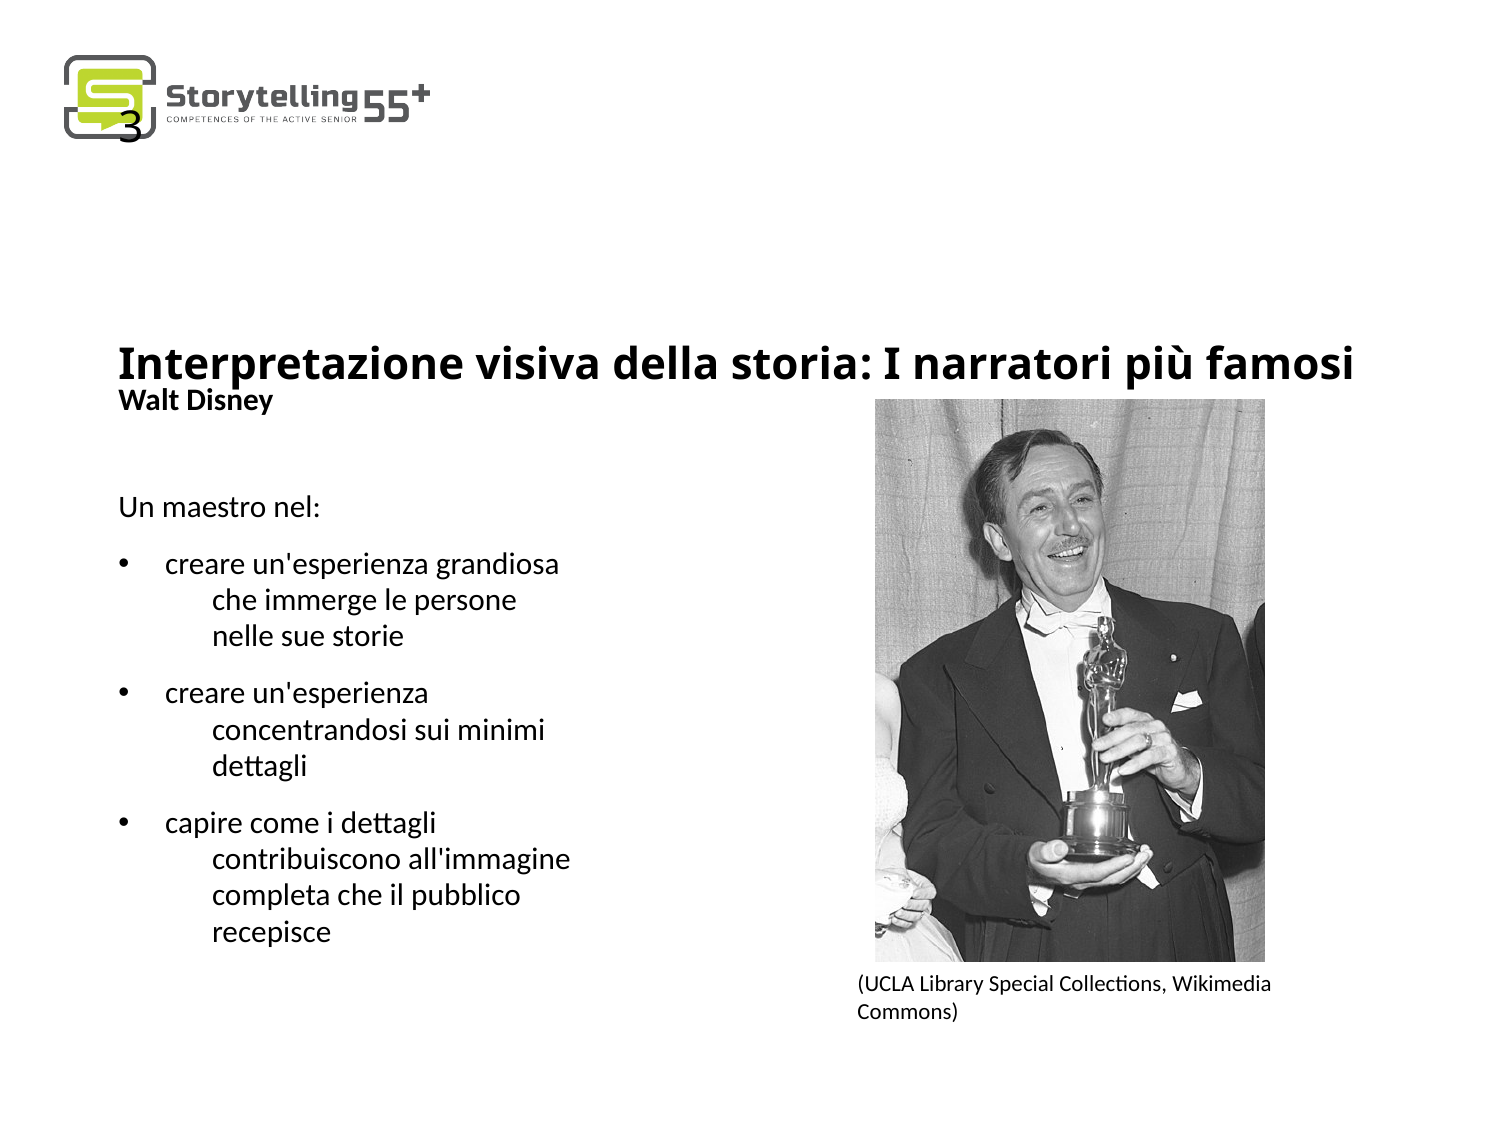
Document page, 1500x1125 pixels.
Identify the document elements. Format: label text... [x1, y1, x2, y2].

text_box (UCLA Library Special Collections, Wikimedia Commons) [842, 961, 1380, 1031]
title 3 Interpretazione visiva della storia: I narratori più famosi [103, 75, 1381, 491]
picture [64, 55, 430, 139]
picture [875, 399, 1265, 961]
list Walt Disney Un maestro nel: creare un'esperienza grandiosa che immerge le persone nelle sue storie creare un'esperienza concentrandosi sui minimi dettagli capire come i dettagli contribuiscono all'immagine completa che il pubblico recepisce [103, 378, 588, 1091]
